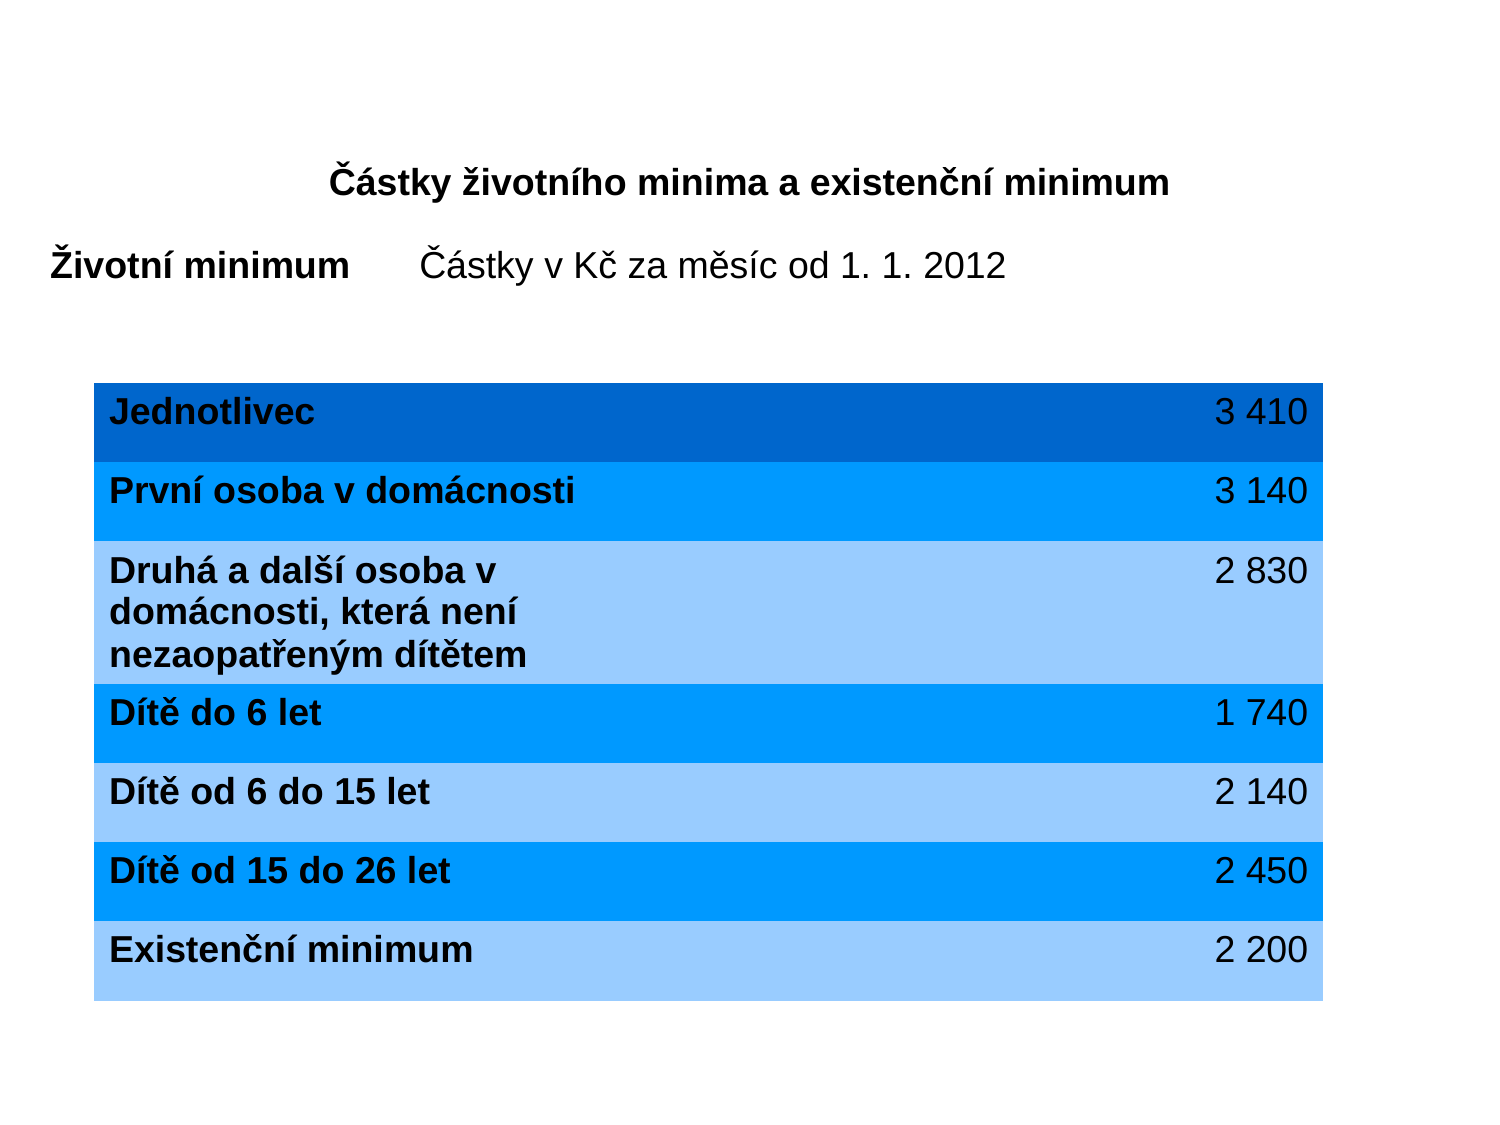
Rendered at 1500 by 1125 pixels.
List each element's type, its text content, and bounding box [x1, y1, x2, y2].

table_cell Dítě od 15 do 26 let [94, 842, 708, 921]
table_cell Dítě do 6 let [94, 684, 708, 763]
table_header 3 410 [708, 383, 1323, 462]
table_cell Existenční minimum [94, 921, 708, 1001]
table_cell Druhá a další osoba v domácnosti, která není nezaopatřeným dítětem [94, 541, 708, 684]
table_cell 2 140 [708, 763, 1323, 842]
table_cell 2 830 [708, 541, 1323, 684]
table_header Jednotlivec [94, 383, 708, 462]
table_cell 3 140 [708, 462, 1323, 541]
table_cell První osoba v domácnosti [94, 462, 708, 541]
table_cell 1 740 [708, 684, 1323, 763]
table_cell 2 200 [708, 921, 1323, 1001]
table_cell 2 450 [708, 842, 1323, 921]
table_cell Dítě od 6 do 15 let [94, 763, 708, 842]
text_box Částky životního minima a existenční minimum Životní minimum Částky v Kč za měsíc od 1. 1. 2012 [35, 153, 1465, 1087]
